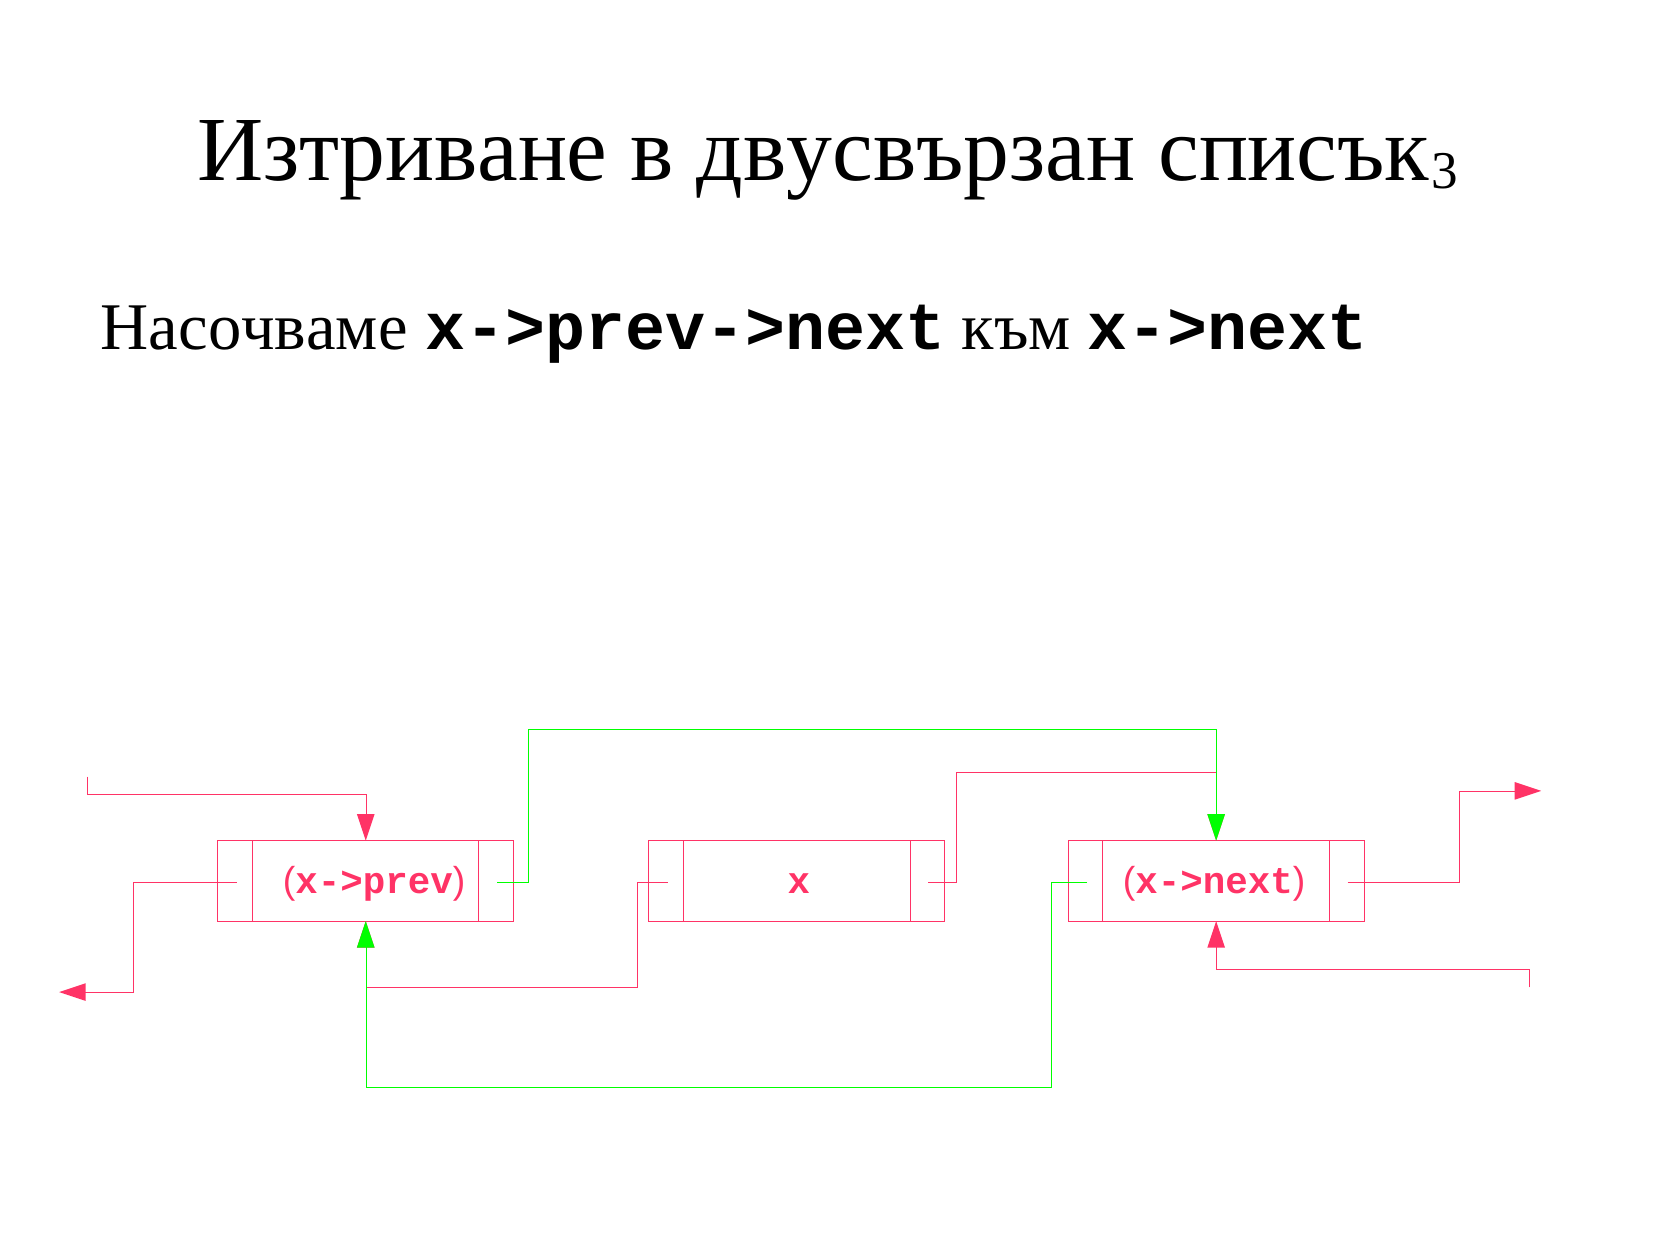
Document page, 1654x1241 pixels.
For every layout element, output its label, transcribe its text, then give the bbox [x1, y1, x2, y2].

list Насочваме x->prev->next към x->next [82, 290, 1571, 1109]
title Изтриване в двусвързан списък3 [121, 46, 1534, 254]
